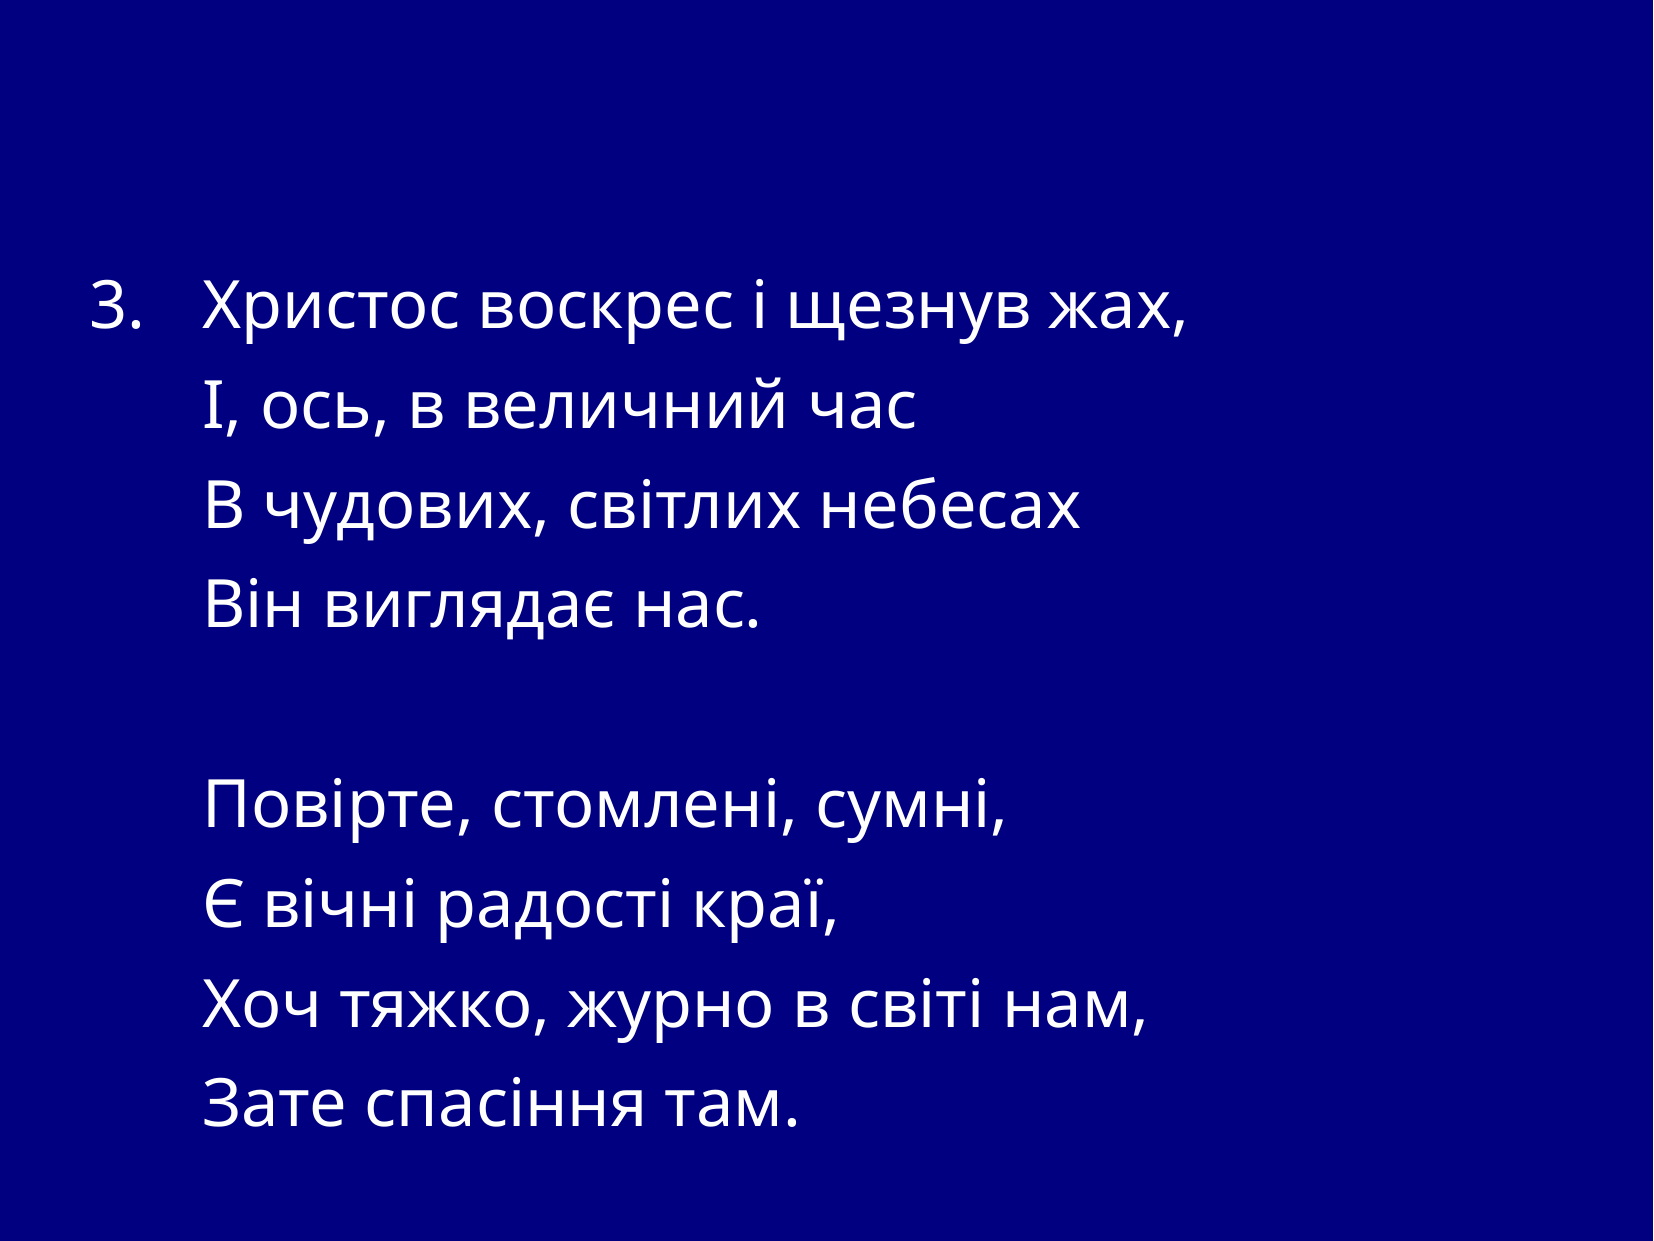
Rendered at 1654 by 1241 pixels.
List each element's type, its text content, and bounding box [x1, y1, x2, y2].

text_box 3. Христос воскрес і щезнув жах, І, ось, в величний час В чудових, світлих небесах Він виглядає нас. Повірте, стомлені, сумні, Є вічні радості краї, Хоч тяжко, журно в світі нам, Зате спасіння там. [75, 150, 1576, 1163]
